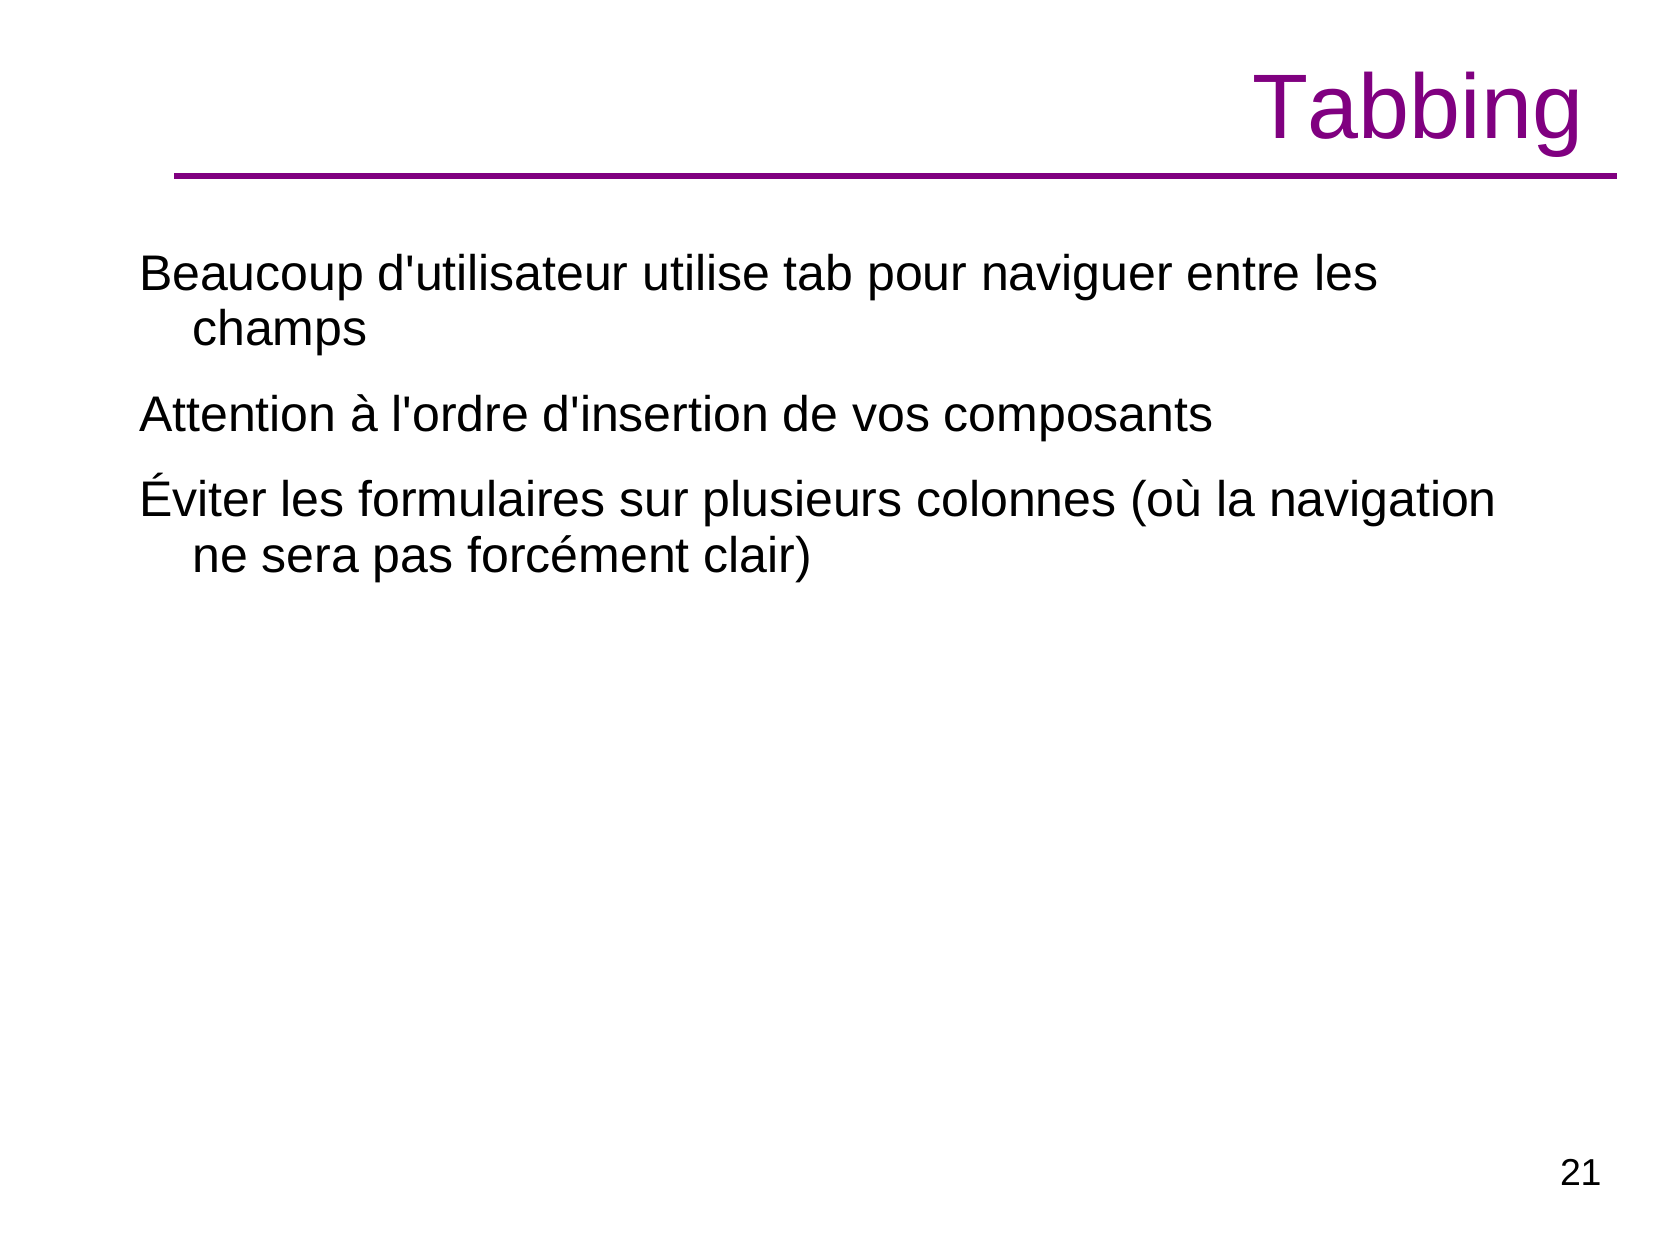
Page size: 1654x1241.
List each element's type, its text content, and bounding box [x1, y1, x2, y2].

list Beaucoup d'utilisateur utilise tab pour naviguer entre les champs Attention à l'ordre d'insertion de vos composants Éviter les formulaires sur plusieurs colonnes (où la navigation ne sera pas forcément clair) [121, 244, 1534, 1162]
title Tabbing [84, 39, 1584, 176]
